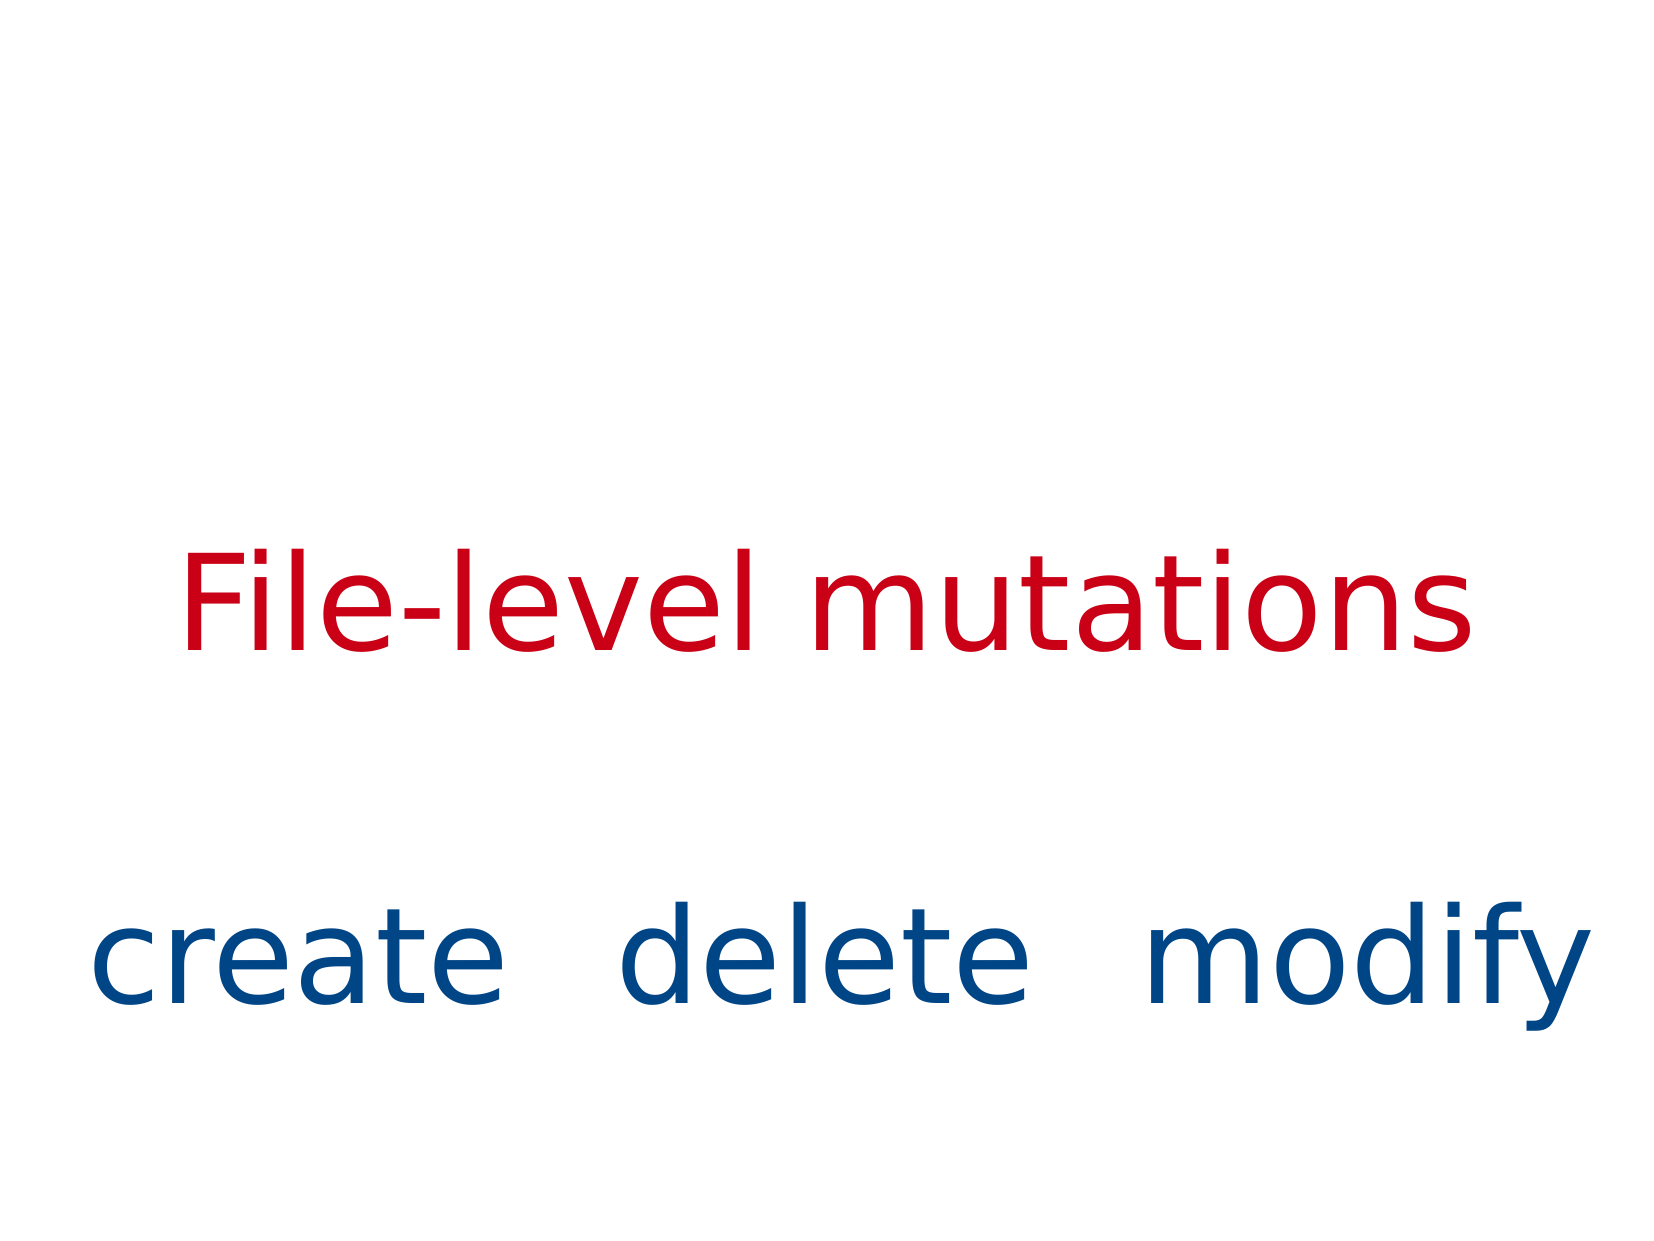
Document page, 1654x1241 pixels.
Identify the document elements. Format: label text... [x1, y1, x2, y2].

text_box modify [1125, 872, 1611, 1043]
text_box create [72, 872, 526, 1043]
text_box delete [600, 872, 1051, 1043]
subtitle File-level mutations [82, 0, 1571, 979]
